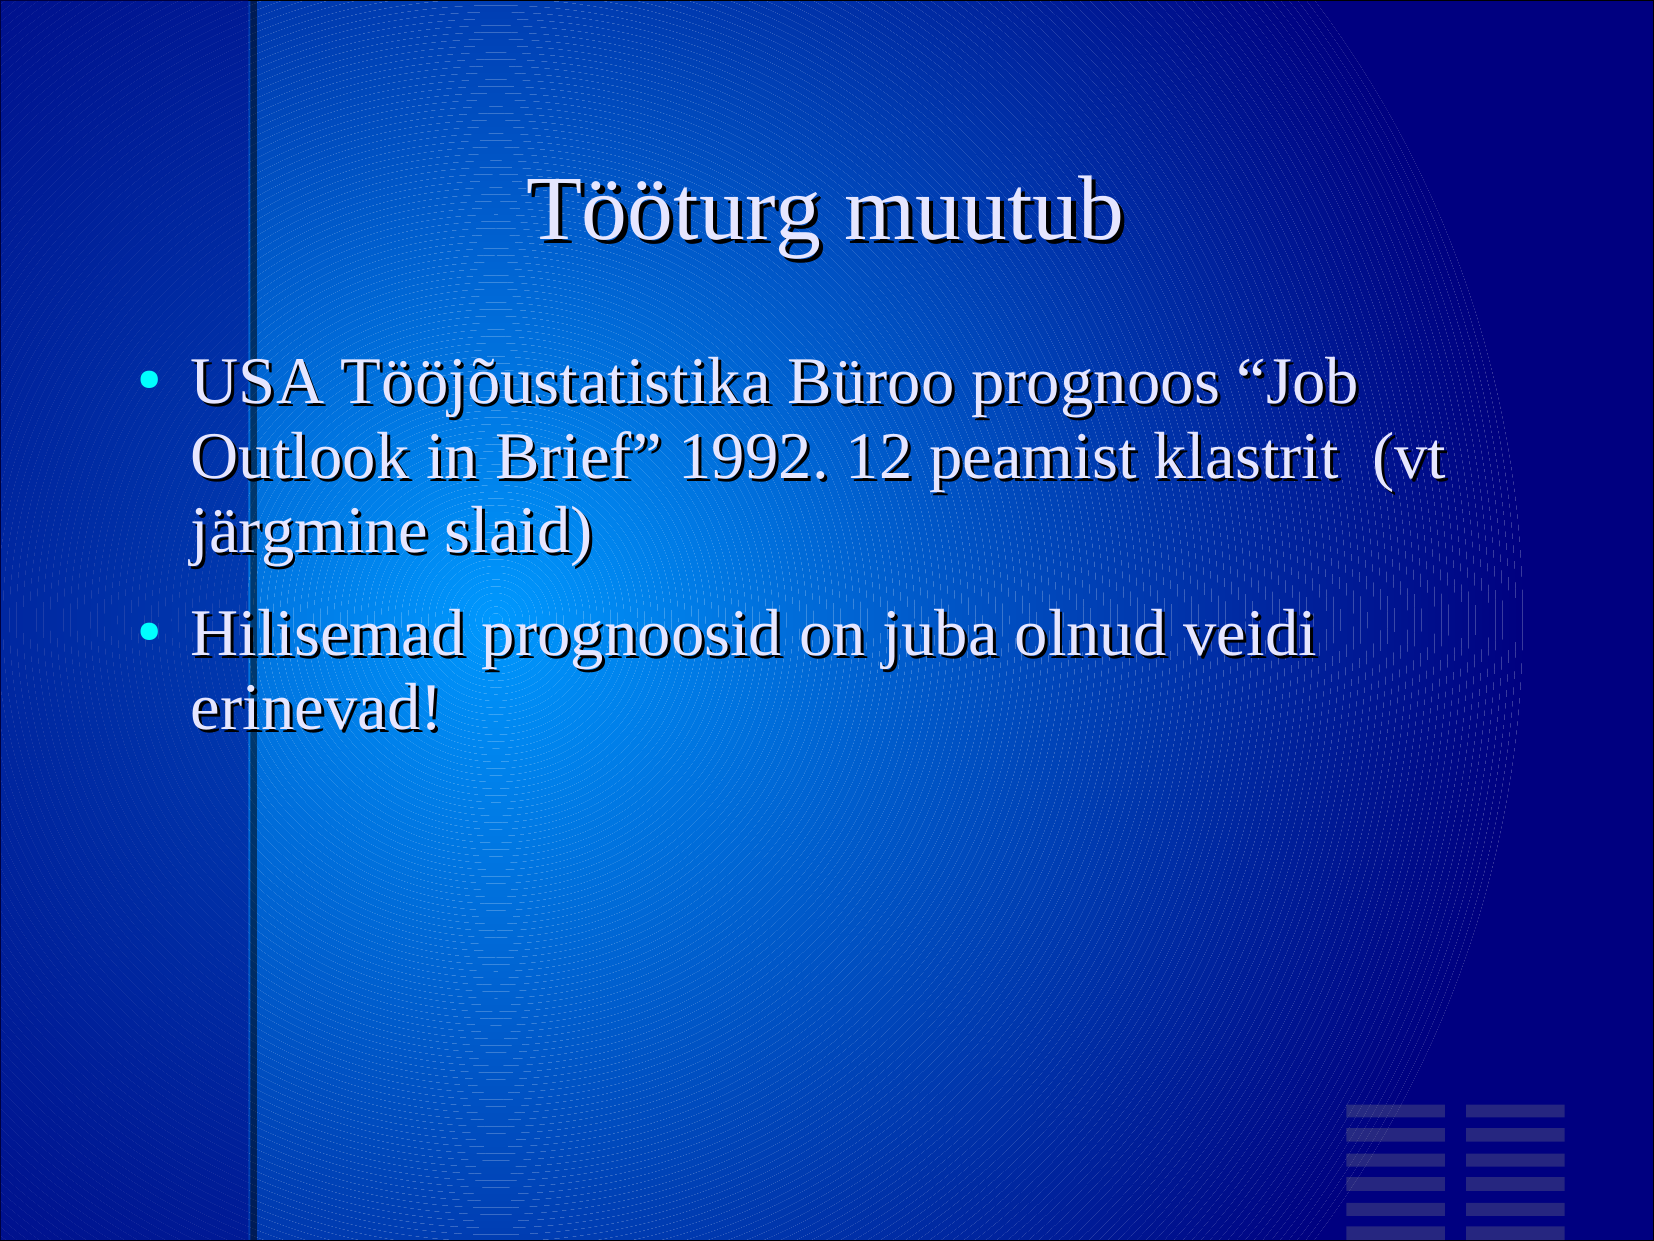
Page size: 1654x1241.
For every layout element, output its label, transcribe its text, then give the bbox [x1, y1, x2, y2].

title Tööturg muutub [119, 104, 1533, 313]
list USA Tööjõustatistika Büroo prognoos “Job Outlook in Brief” 1992. 12 peamist klastrit (vt järgmine slaid) Hilisemad prognoosid on juba olnud veidi erinevad! [119, 344, 1533, 1126]
